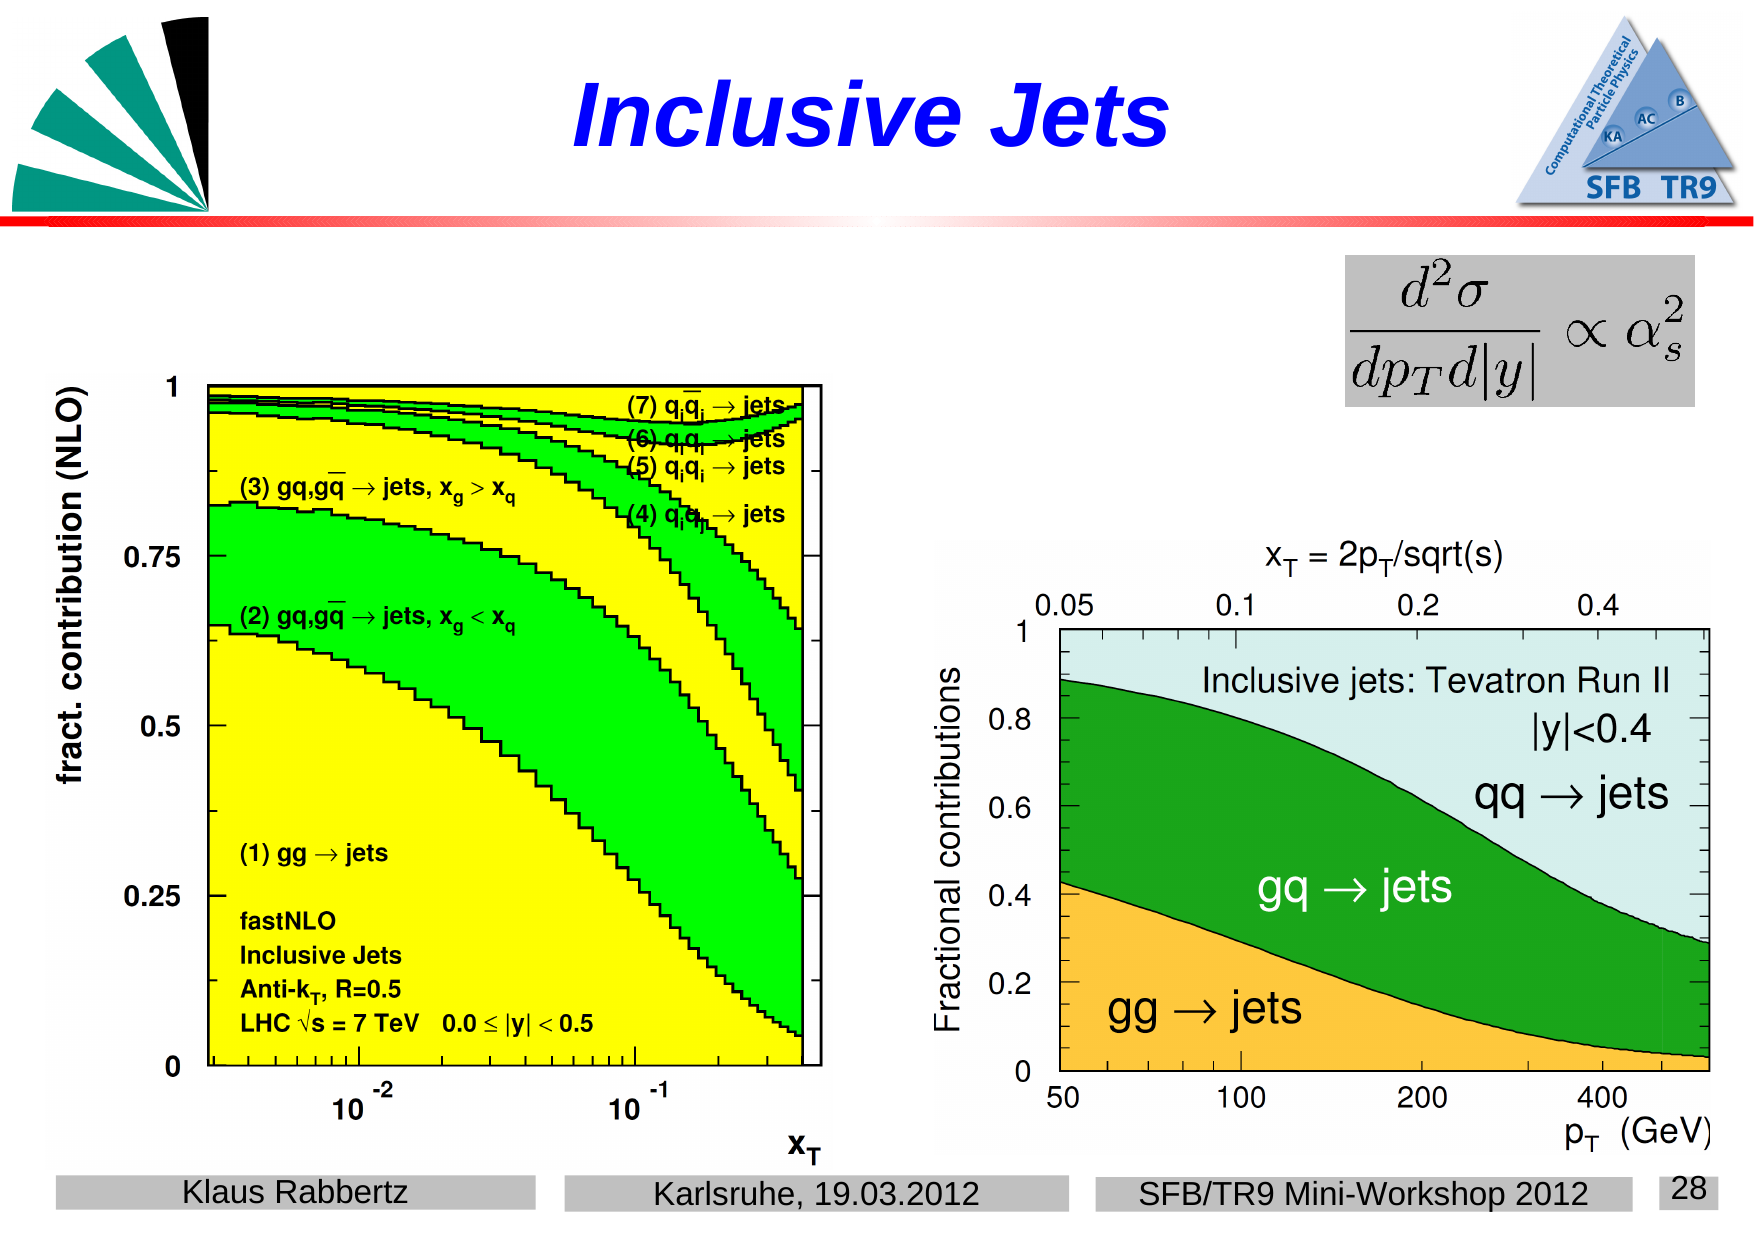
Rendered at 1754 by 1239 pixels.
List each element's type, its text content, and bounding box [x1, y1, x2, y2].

picture [1345, 254, 1696, 407]
title Inclusive Jets [220, 16, 1525, 213]
picture [45, 373, 833, 1171]
picture [12, 17, 209, 214]
picture [1511, 11, 1743, 213]
picture [934, 540, 1711, 1156]
